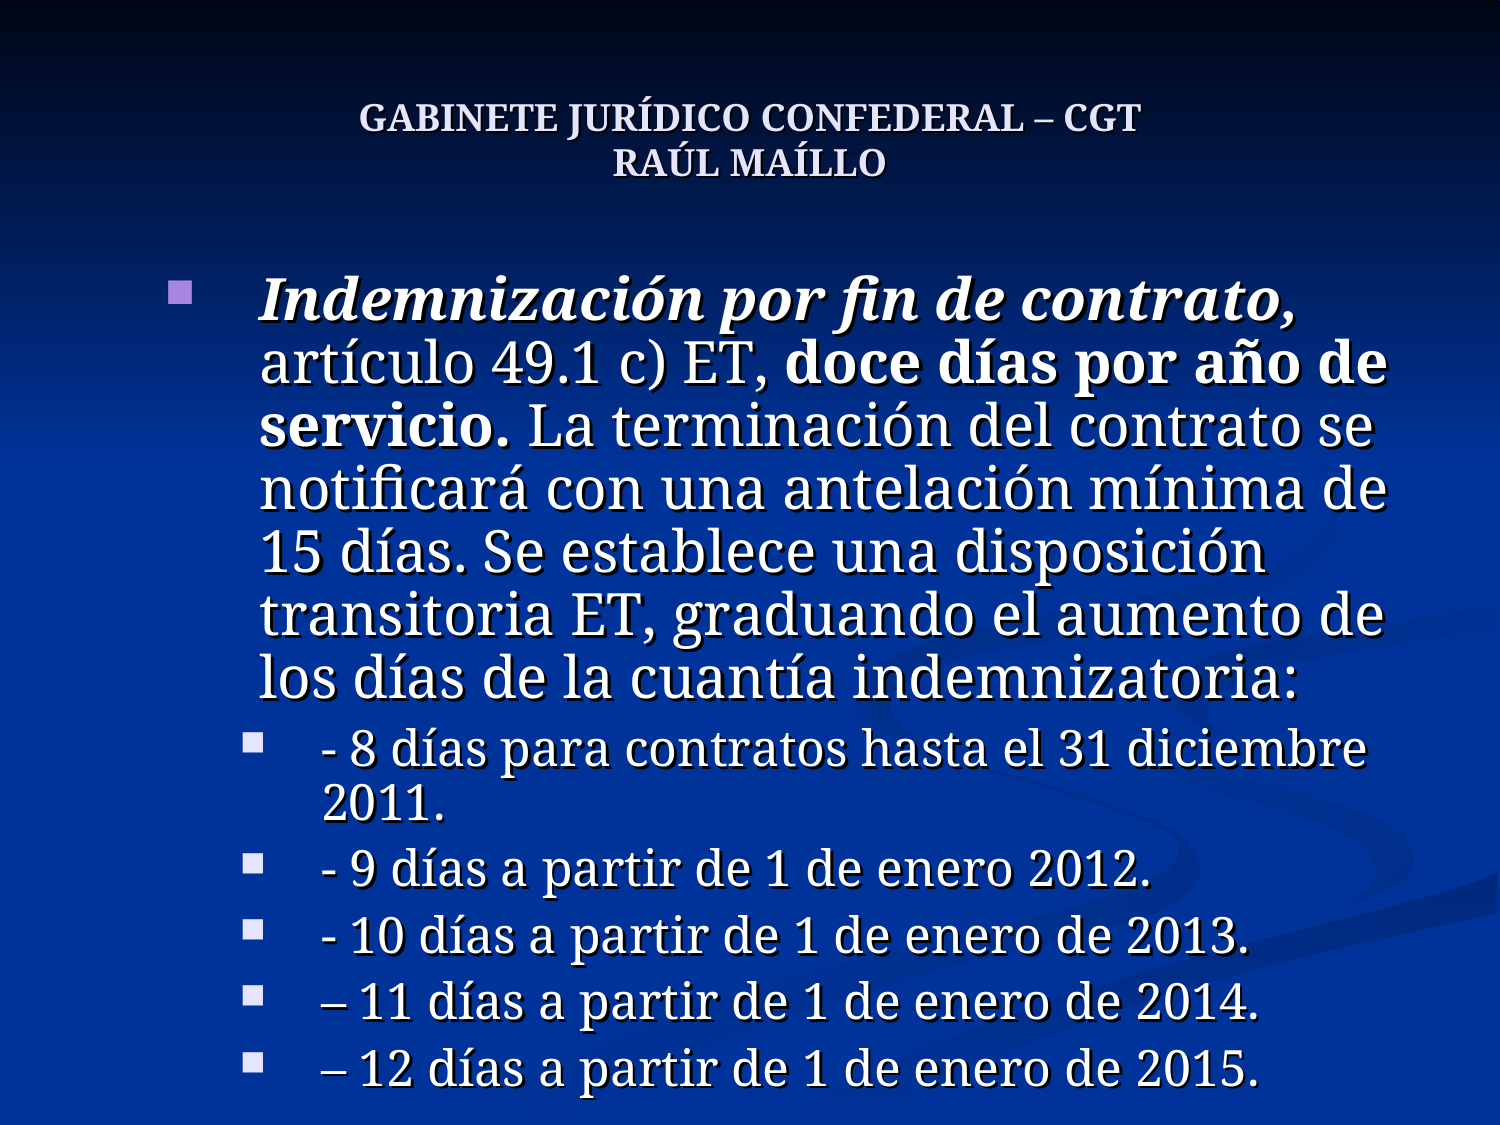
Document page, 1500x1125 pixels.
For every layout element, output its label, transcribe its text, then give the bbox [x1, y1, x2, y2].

list Indemnización por fin de contrato, artículo 49.1 c) ET, doce días por año de servicio. La terminación del contrato se notificará con una antelación mínima de 15 días. Se establece una disposición transitoria ET, graduando el aumento de los días de la cuantía indemnizatoria: - 8 días para contratos hasta el 31 diciembre 2011. - 9 días a partir de 1 de enero 2012. - 10 días a partir de 1 de enero de 2013. – 11 días a partir de 1 de enero de 2014. – 12 días a partir de 1 de enero de 2015. [75, 262, 1426, 1125]
title GABINETE JURÍDICO CONFEDERAL – CGT RAÚL MAÍLLO [75, 45, 1426, 233]
